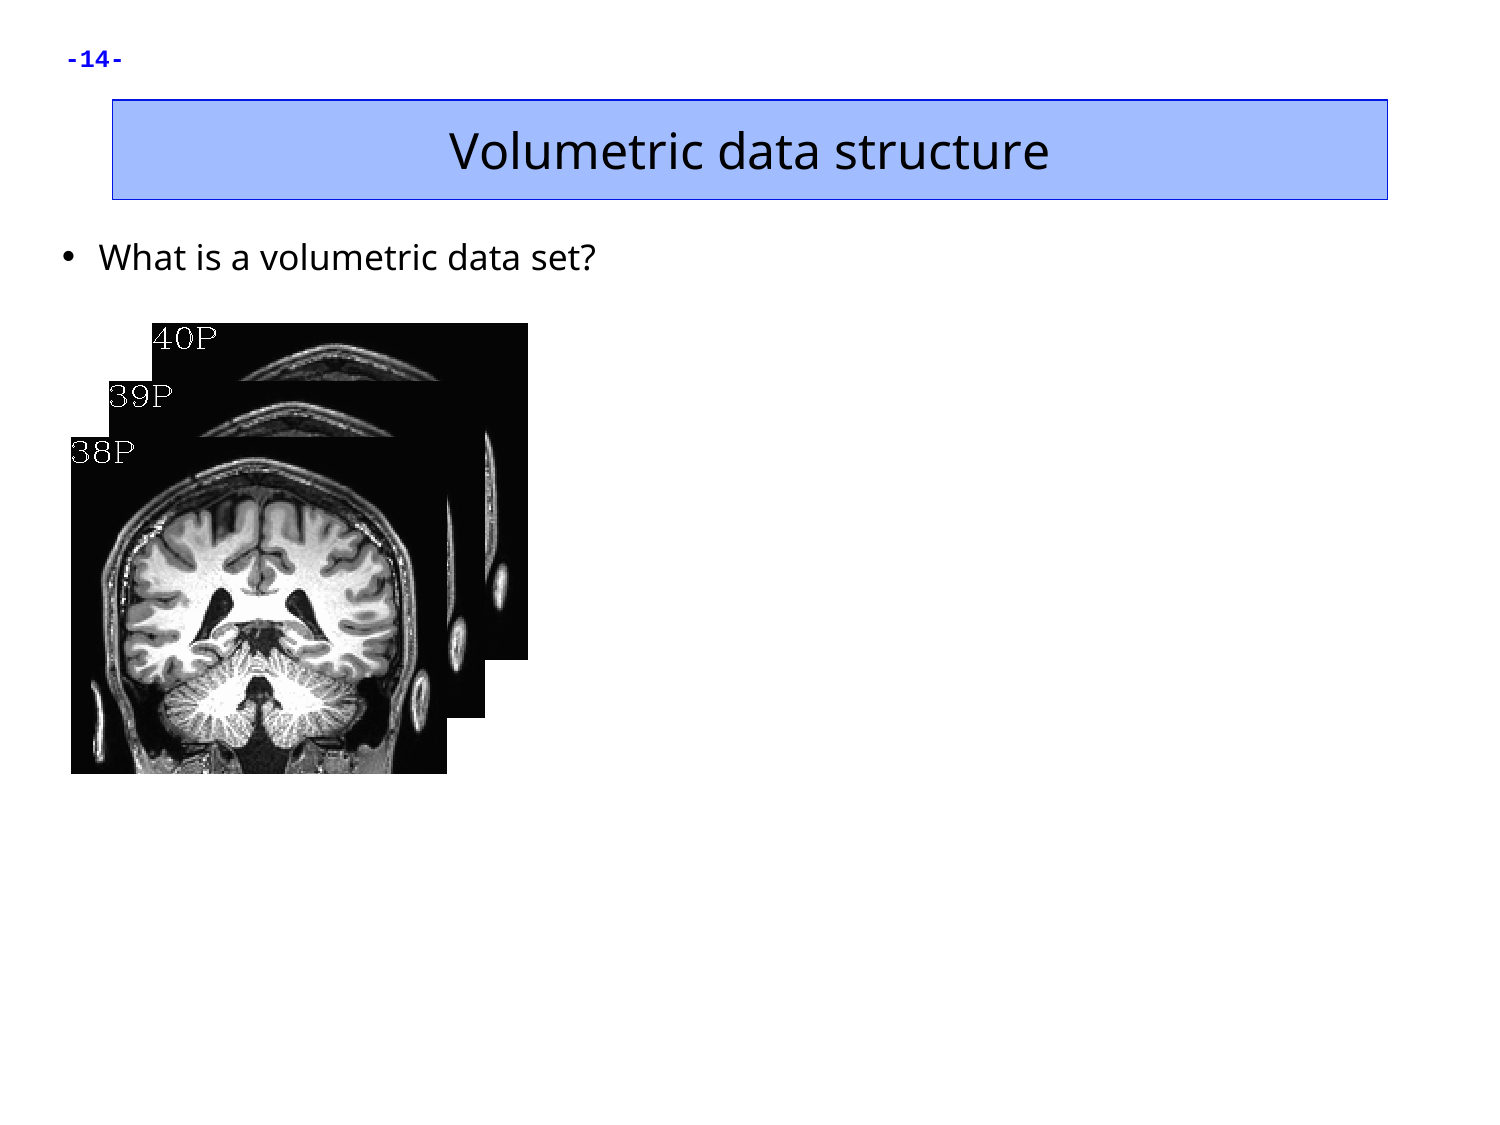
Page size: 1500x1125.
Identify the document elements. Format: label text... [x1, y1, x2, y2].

text_box What is a volumetric data set? [46, 226, 1489, 376]
picture [71, 323, 528, 774]
text_box Volumetric data structure [112, 99, 1388, 200]
